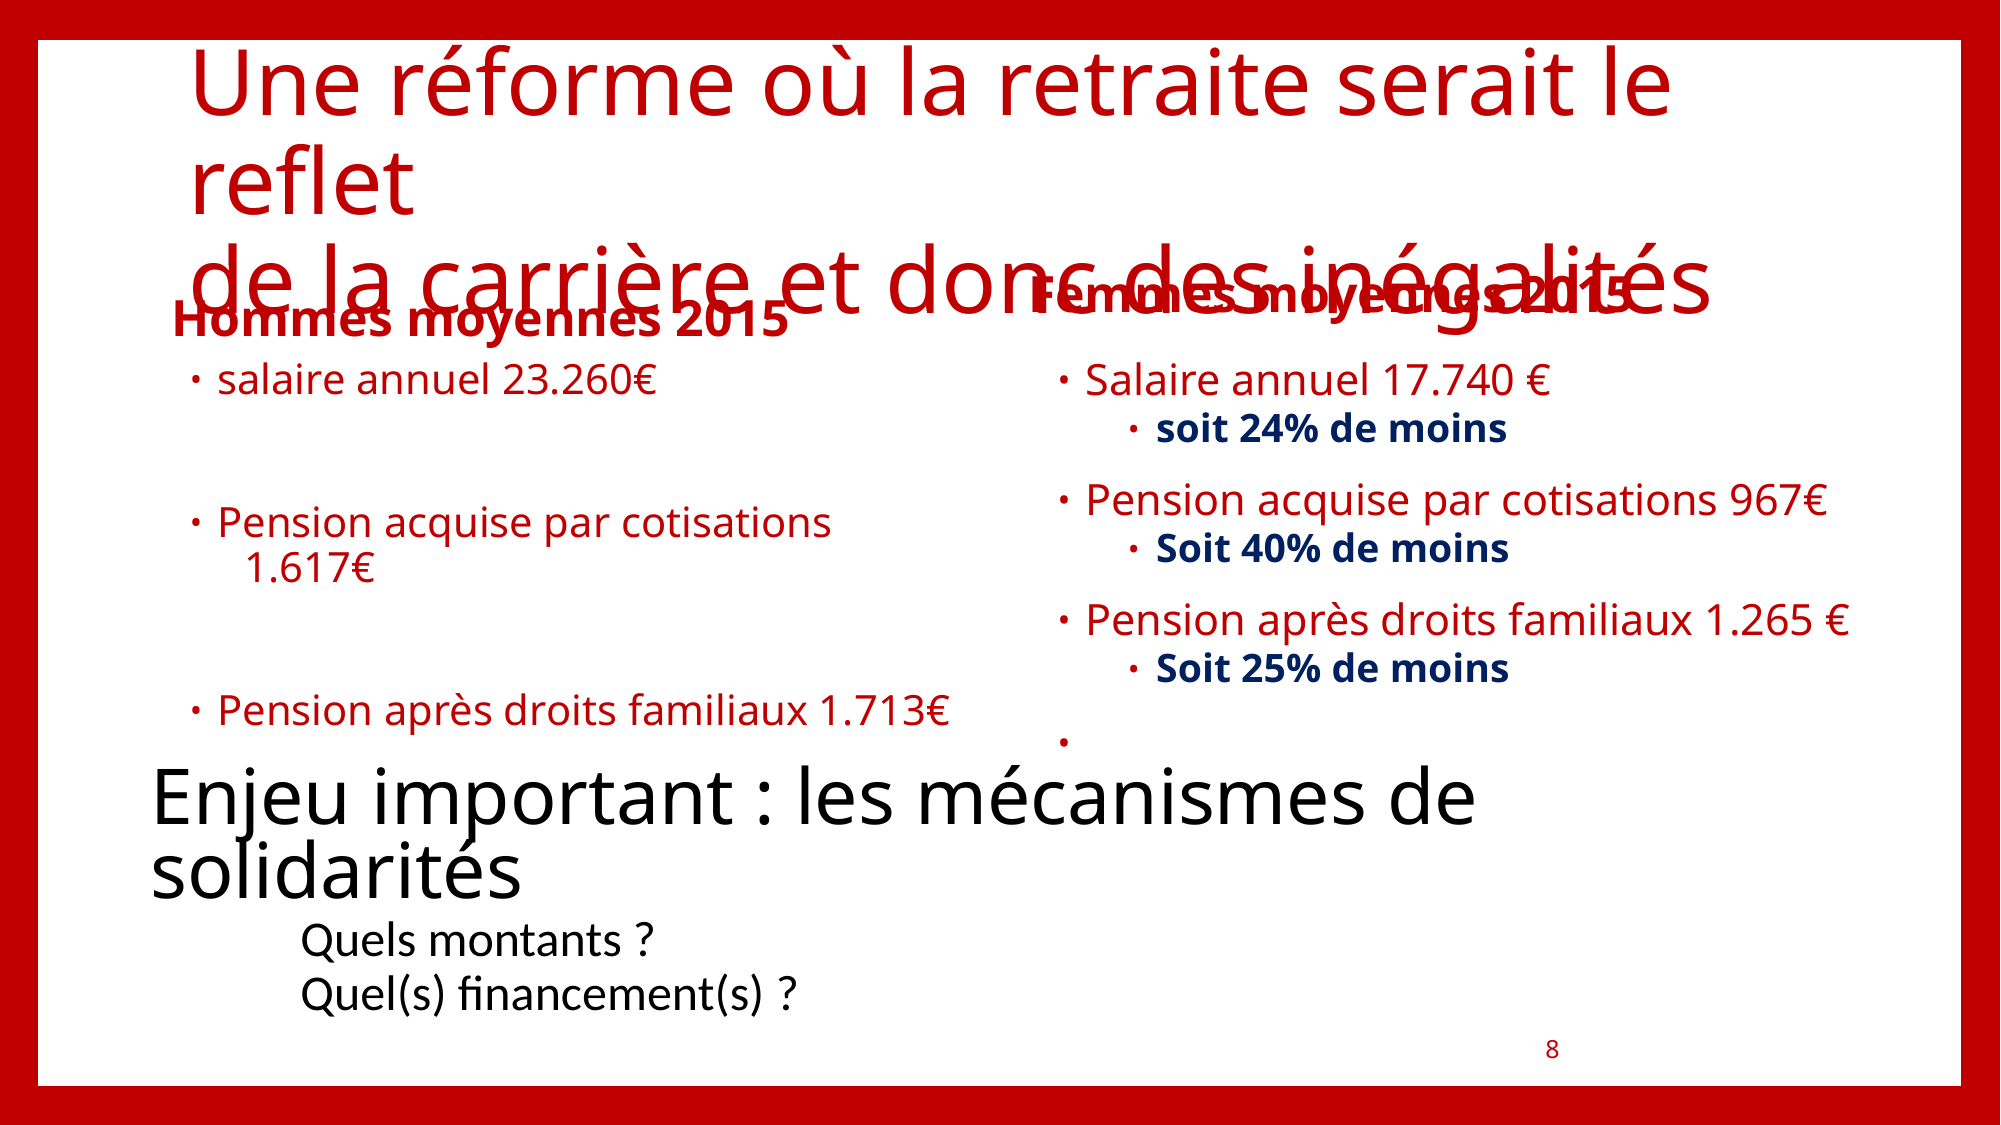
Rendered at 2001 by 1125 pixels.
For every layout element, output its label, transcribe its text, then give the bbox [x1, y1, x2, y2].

list Femmes moyennes 2015 [1013, 232, 1794, 361]
list Salaire annuel 17.740 € soit 24% de moins Pension acquise par cotisations 967€ Soit 40% de moins Pension après droits familiaux 1.265 € Soit 25% de moins [1028, 351, 1870, 776]
title Une réforme où la retraite serait le reflet de la carrière et donc des inégalités [173, 29, 1794, 252]
list Hommes moyennes 2015 [156, 256, 937, 385]
text_box Enjeu important : les mécanismes de solidarités Quels montants ? Quel(s) financement(s) ? [135, 757, 1756, 981]
list salaire annuel 23.260€ Pension acquise par cotisations 1.617€ Pension après droits familiaux 1.713€ [161, 351, 968, 757]
text_box [187, 858, 1811, 1081]
